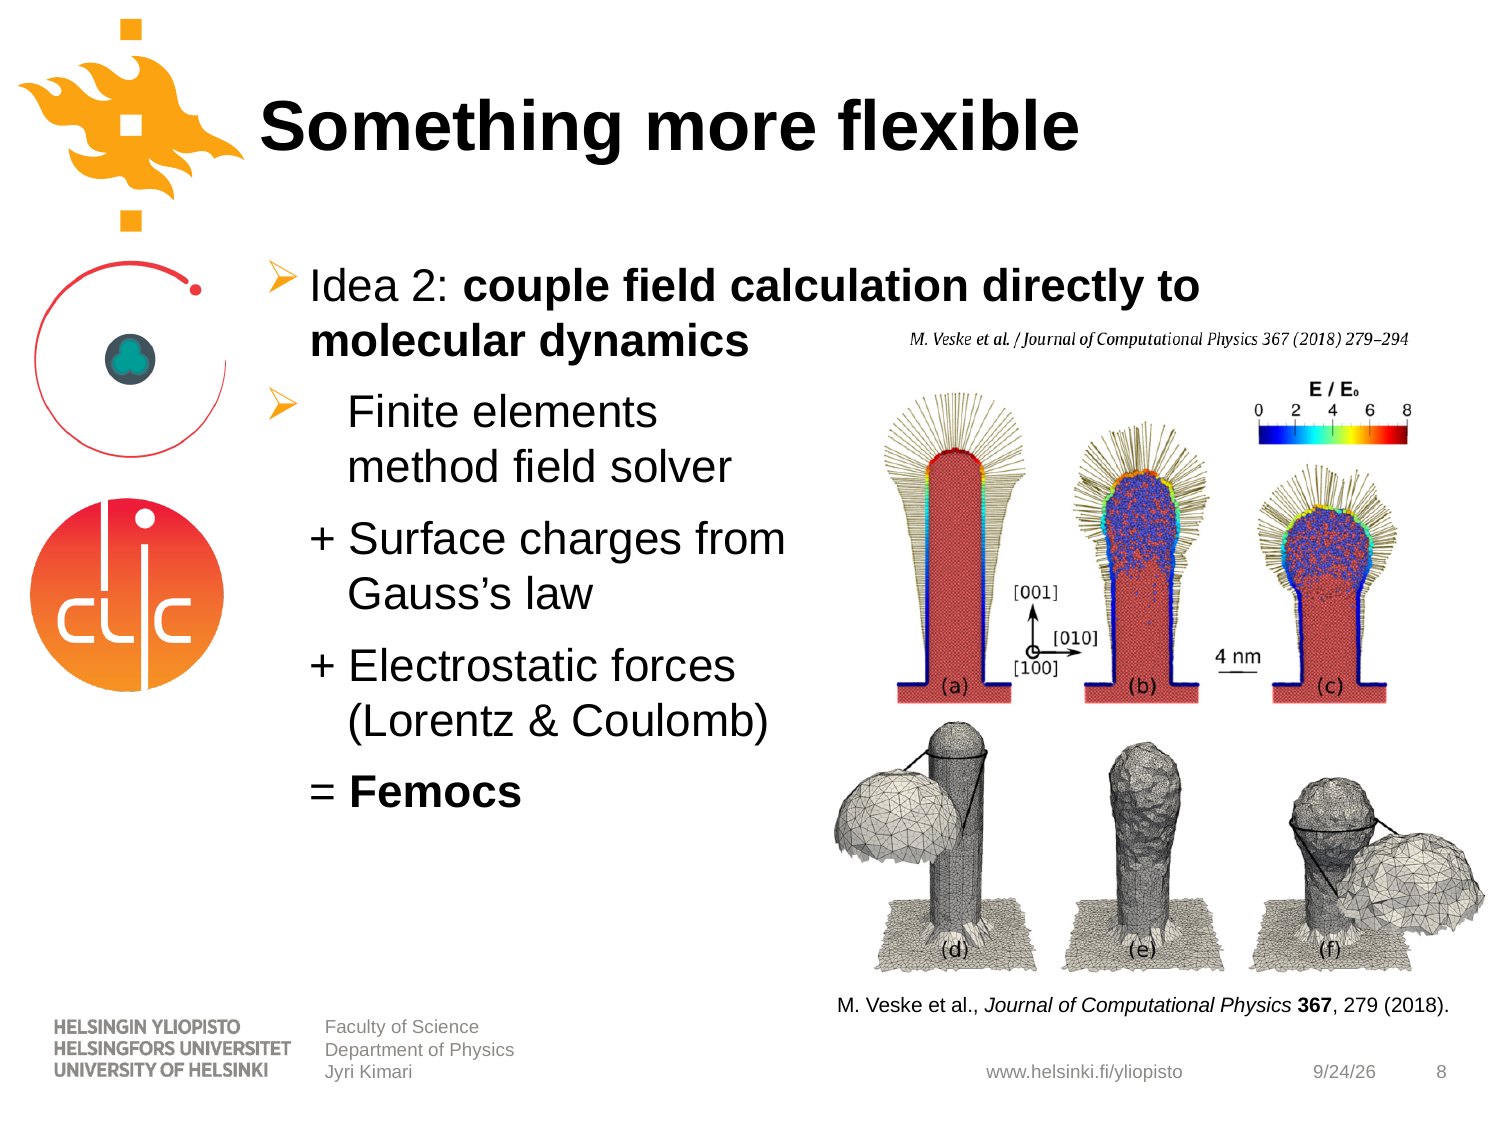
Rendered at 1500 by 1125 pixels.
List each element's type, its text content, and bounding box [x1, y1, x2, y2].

slide_number <number> [1376, 1025, 1447, 1083]
picture [53, 1017, 292, 1079]
footer Faculty of Science Department of Physics Jyri Kimari [324, 1011, 750, 1083]
text_box M. Veske et al., Journal of Computational Physics 367, 279 (2018). [822, 986, 1494, 1025]
picture [798, 323, 1492, 986]
title Something more flexible [259, 30, 1464, 214]
picture [0, 255, 265, 740]
list Idea 2: couple field calculation directly to molecular dynamics Finite elements method field solver + Surface charges from Gauss’s law + Electrostatic forces (Lorentz & Coulomb) = Femocs [265, 255, 1375, 988]
slide_number 9/22/22 [1230, 1025, 1376, 1083]
